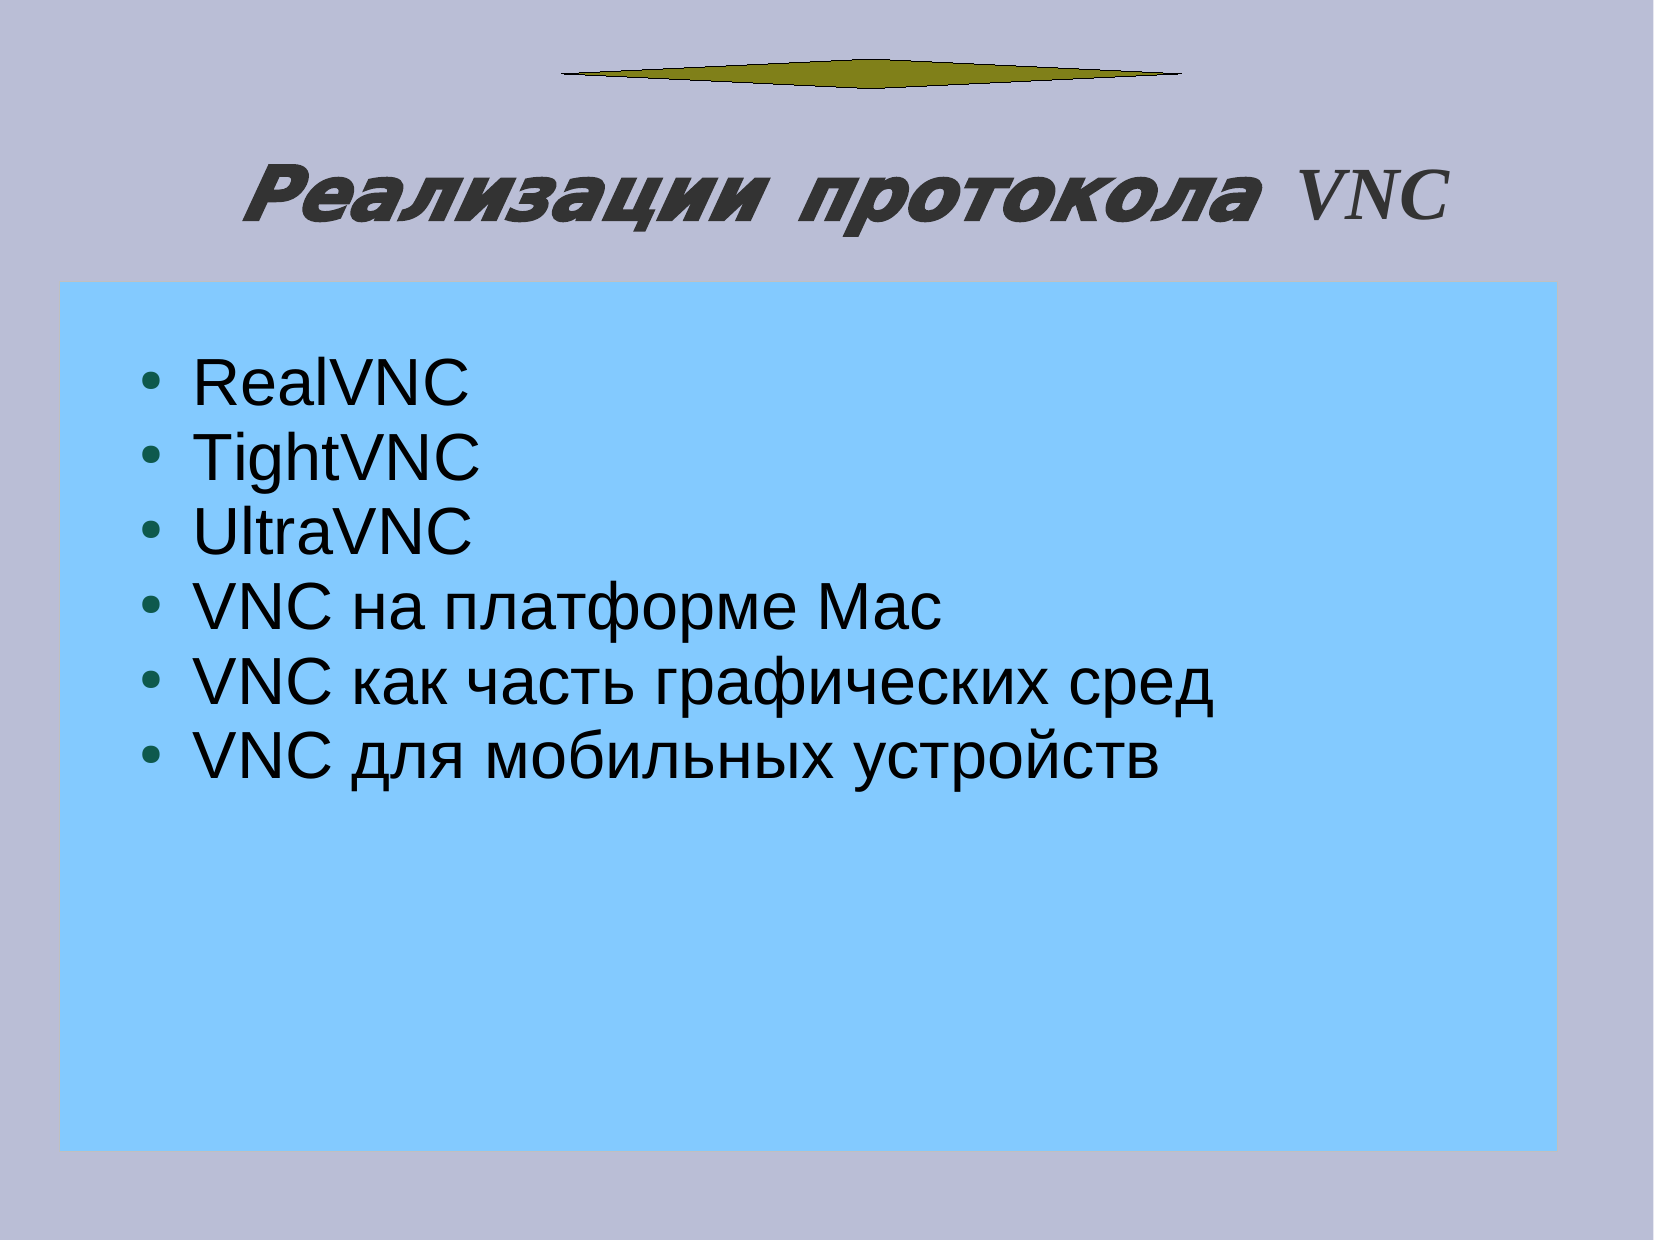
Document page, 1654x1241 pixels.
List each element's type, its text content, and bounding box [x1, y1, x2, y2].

list RealVNC TightVNC UltraVNC VNC на платформе Mac VNC как часть графических сред VNC для мобильных устройств [121, 344, 1534, 1127]
title Реализации протокола VNC [121, 91, 1534, 299]
